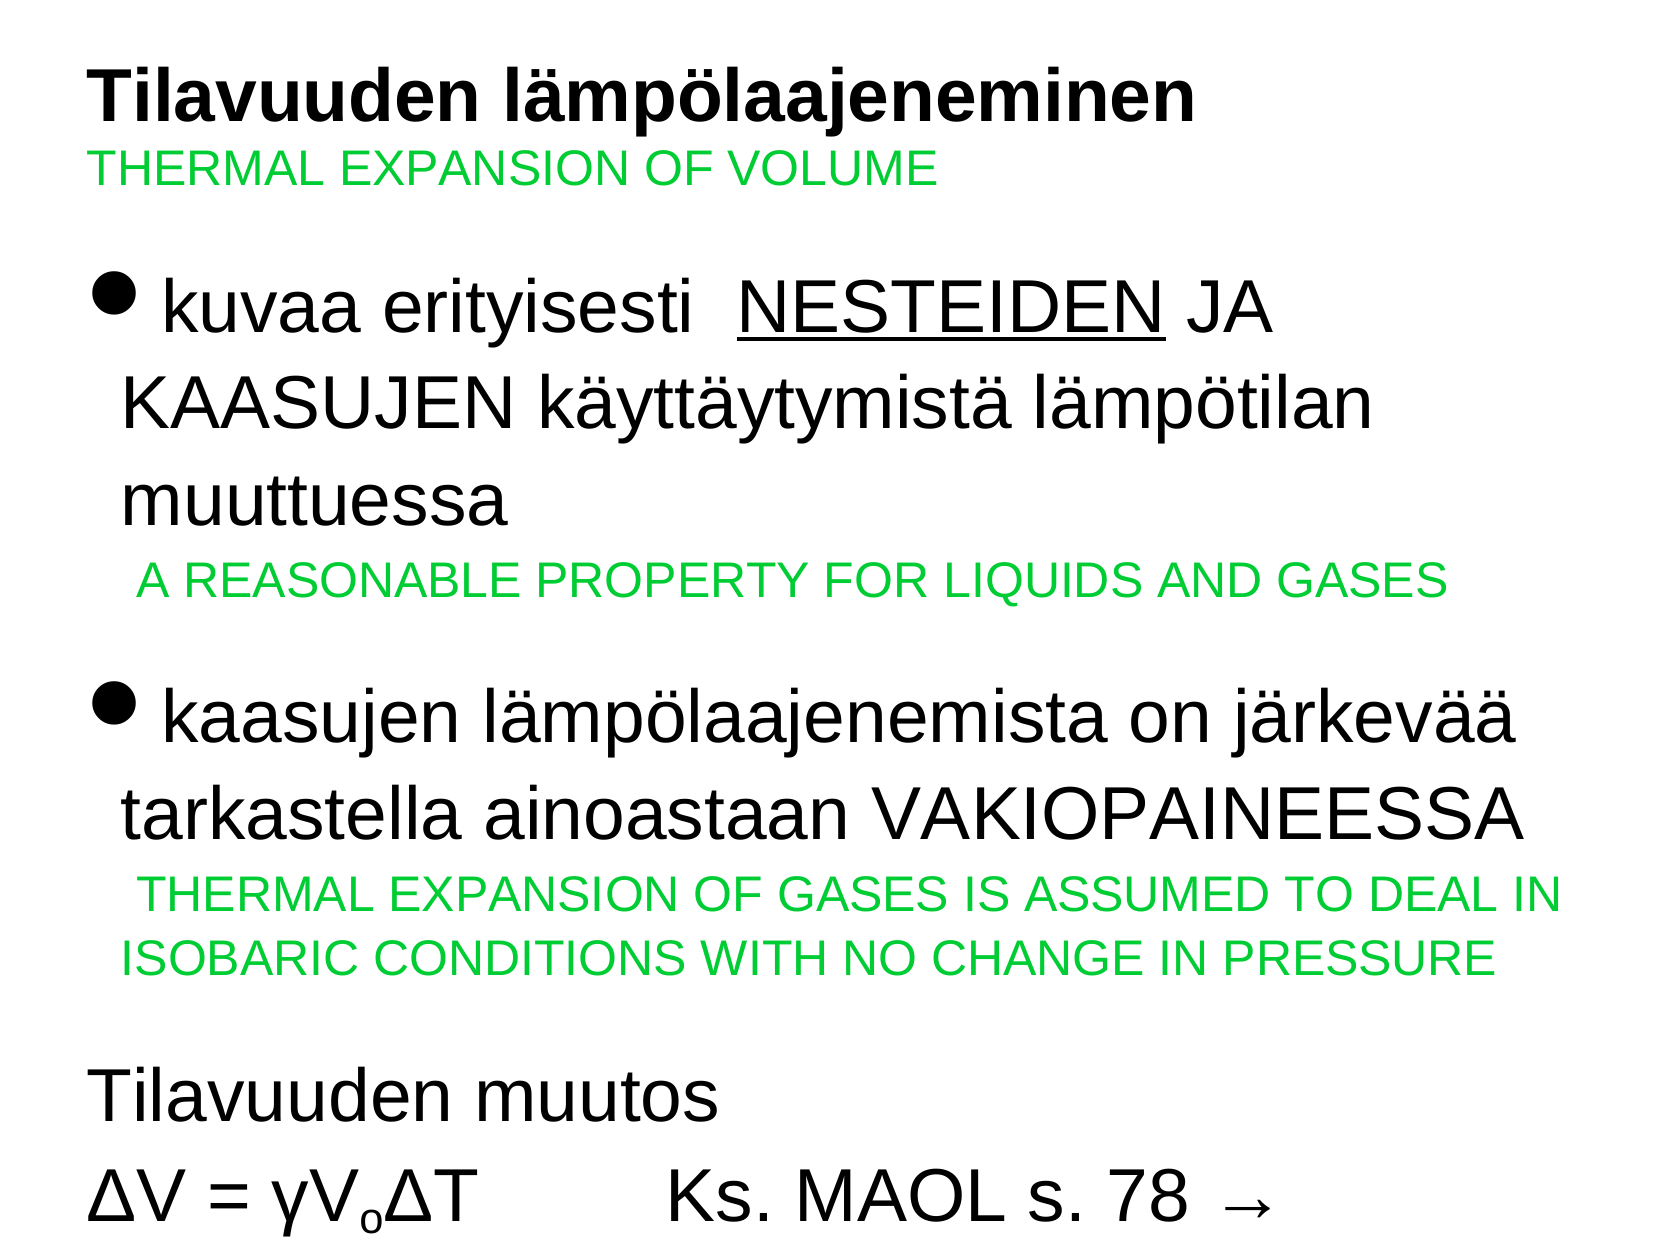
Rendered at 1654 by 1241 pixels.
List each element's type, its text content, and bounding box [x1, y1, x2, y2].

text_box Tilavuuden lämpölaajeneminen THERMAL EXPANSION OF VOLUME kuvaa erityisesti NESTEIDEN JA KAASUJEN käyttäytymistä lämpötilan muuttuessa A REASONABLE PROPERTY FOR LIQUIDS AND GASES kaasujen lämpölaajenemista on järkevää tarkastella ainoastaan VAKIOPAINEESSA THERMAL EXPANSION OF GASES IS ASSUMED TO DEAL IN ISOBARIC CONDITIONS WITH NO CHANGE IN PRESSURE Tilavuuden muutos ΔV = γVoΔT Ks. MAOL s. 78 → [70, 47, 1651, 1166]
